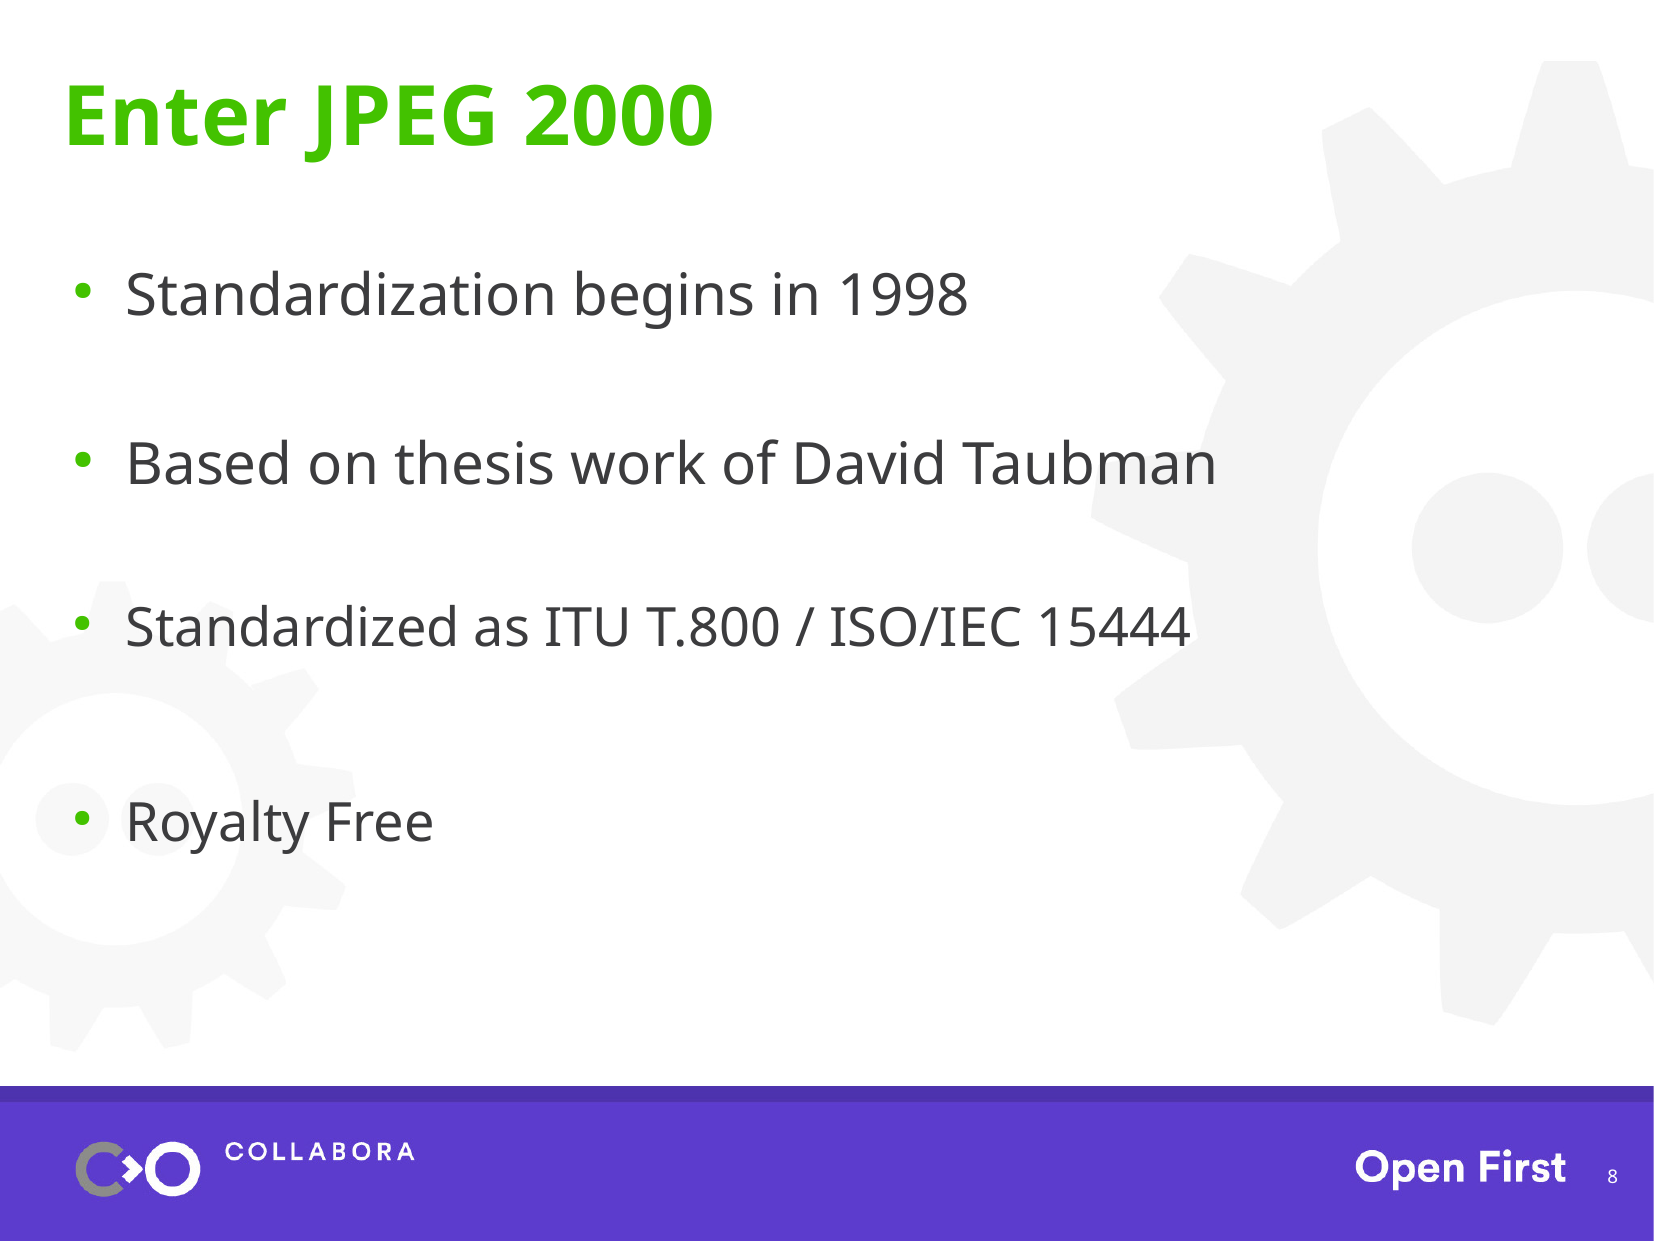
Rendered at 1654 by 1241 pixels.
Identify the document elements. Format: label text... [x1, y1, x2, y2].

picture [0, 0, 1654, 1241]
title Enter JPEG 2000 [62, 62, 1638, 138]
list Standardization begins in 1998 Based on thesis work of David Taubman Standardized as ITU T.800 / ISO/IEC 15444 Royalty Free [54, 222, 1512, 900]
